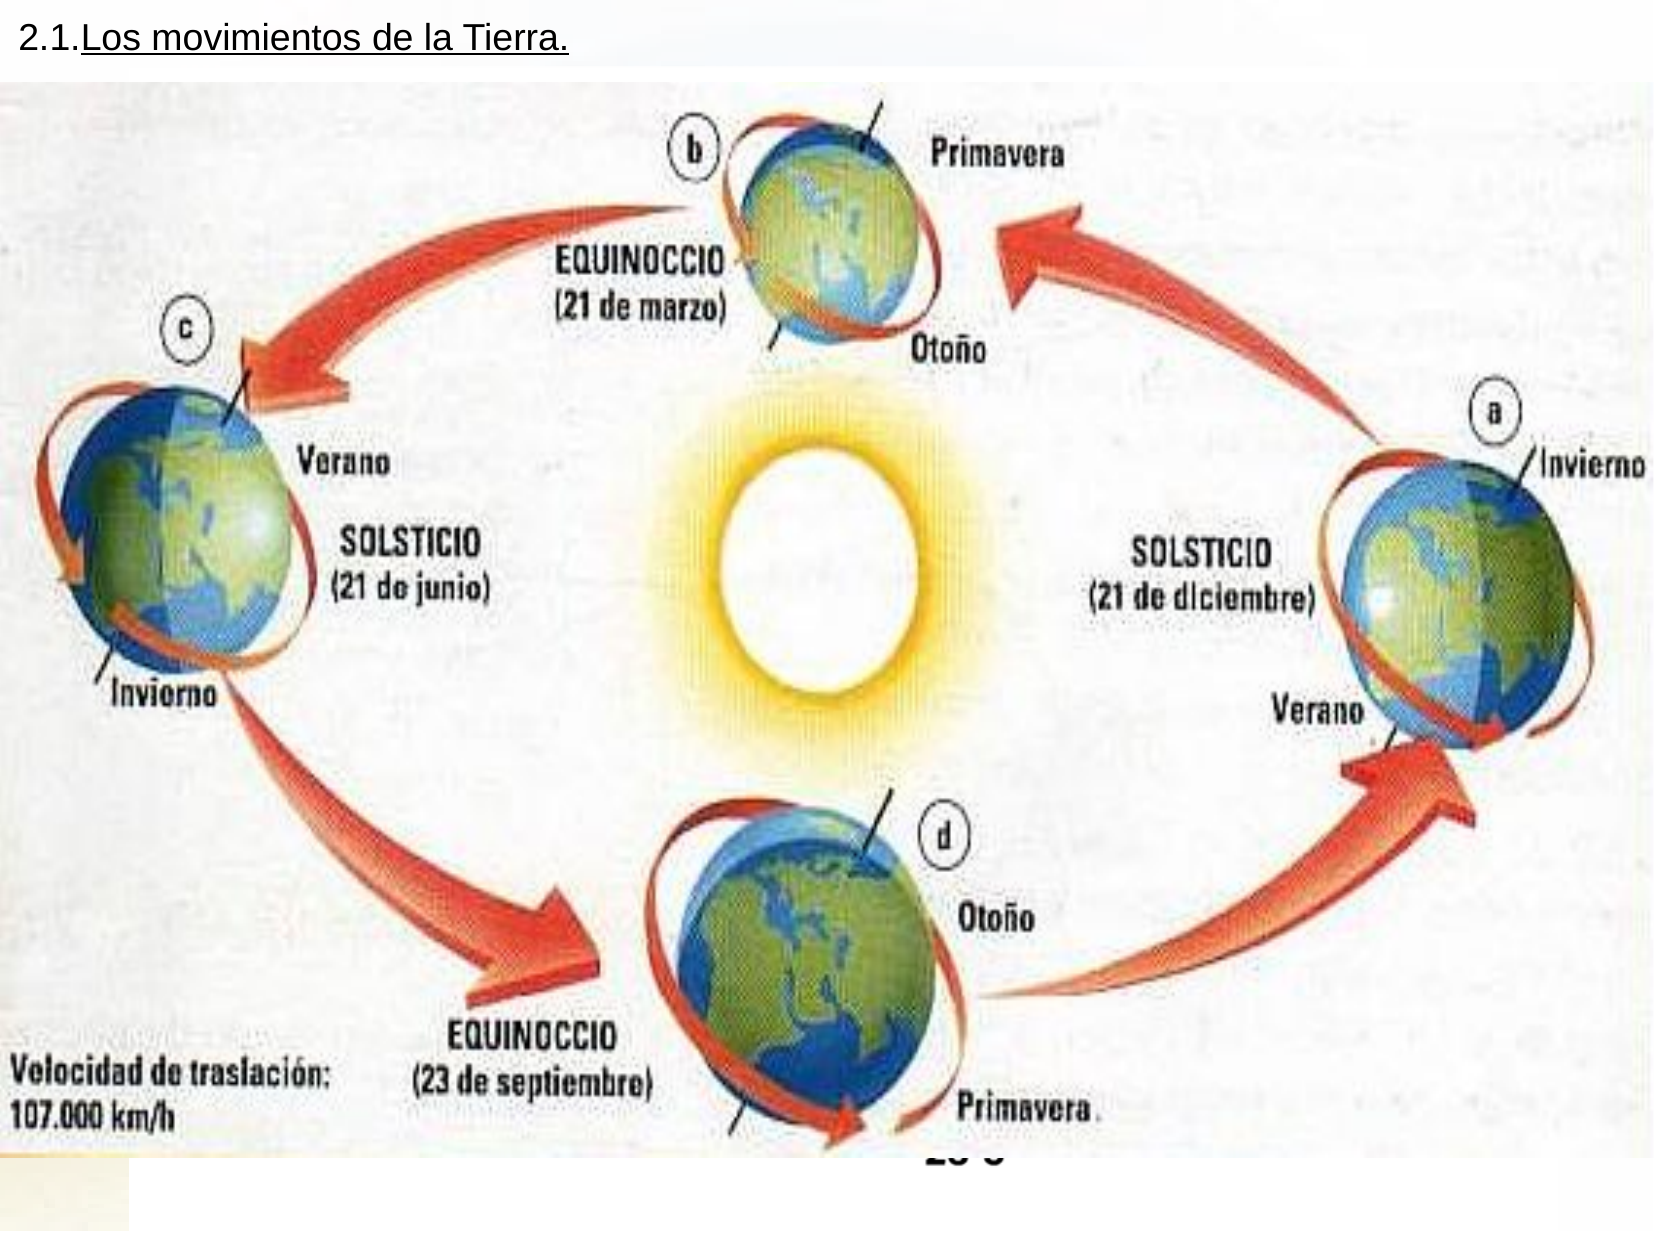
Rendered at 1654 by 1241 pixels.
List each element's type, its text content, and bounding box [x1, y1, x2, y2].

picture [0, 0, 1654, 1236]
text_box 2.1.Los movimientos de la Tierra. [3, 9, 585, 67]
